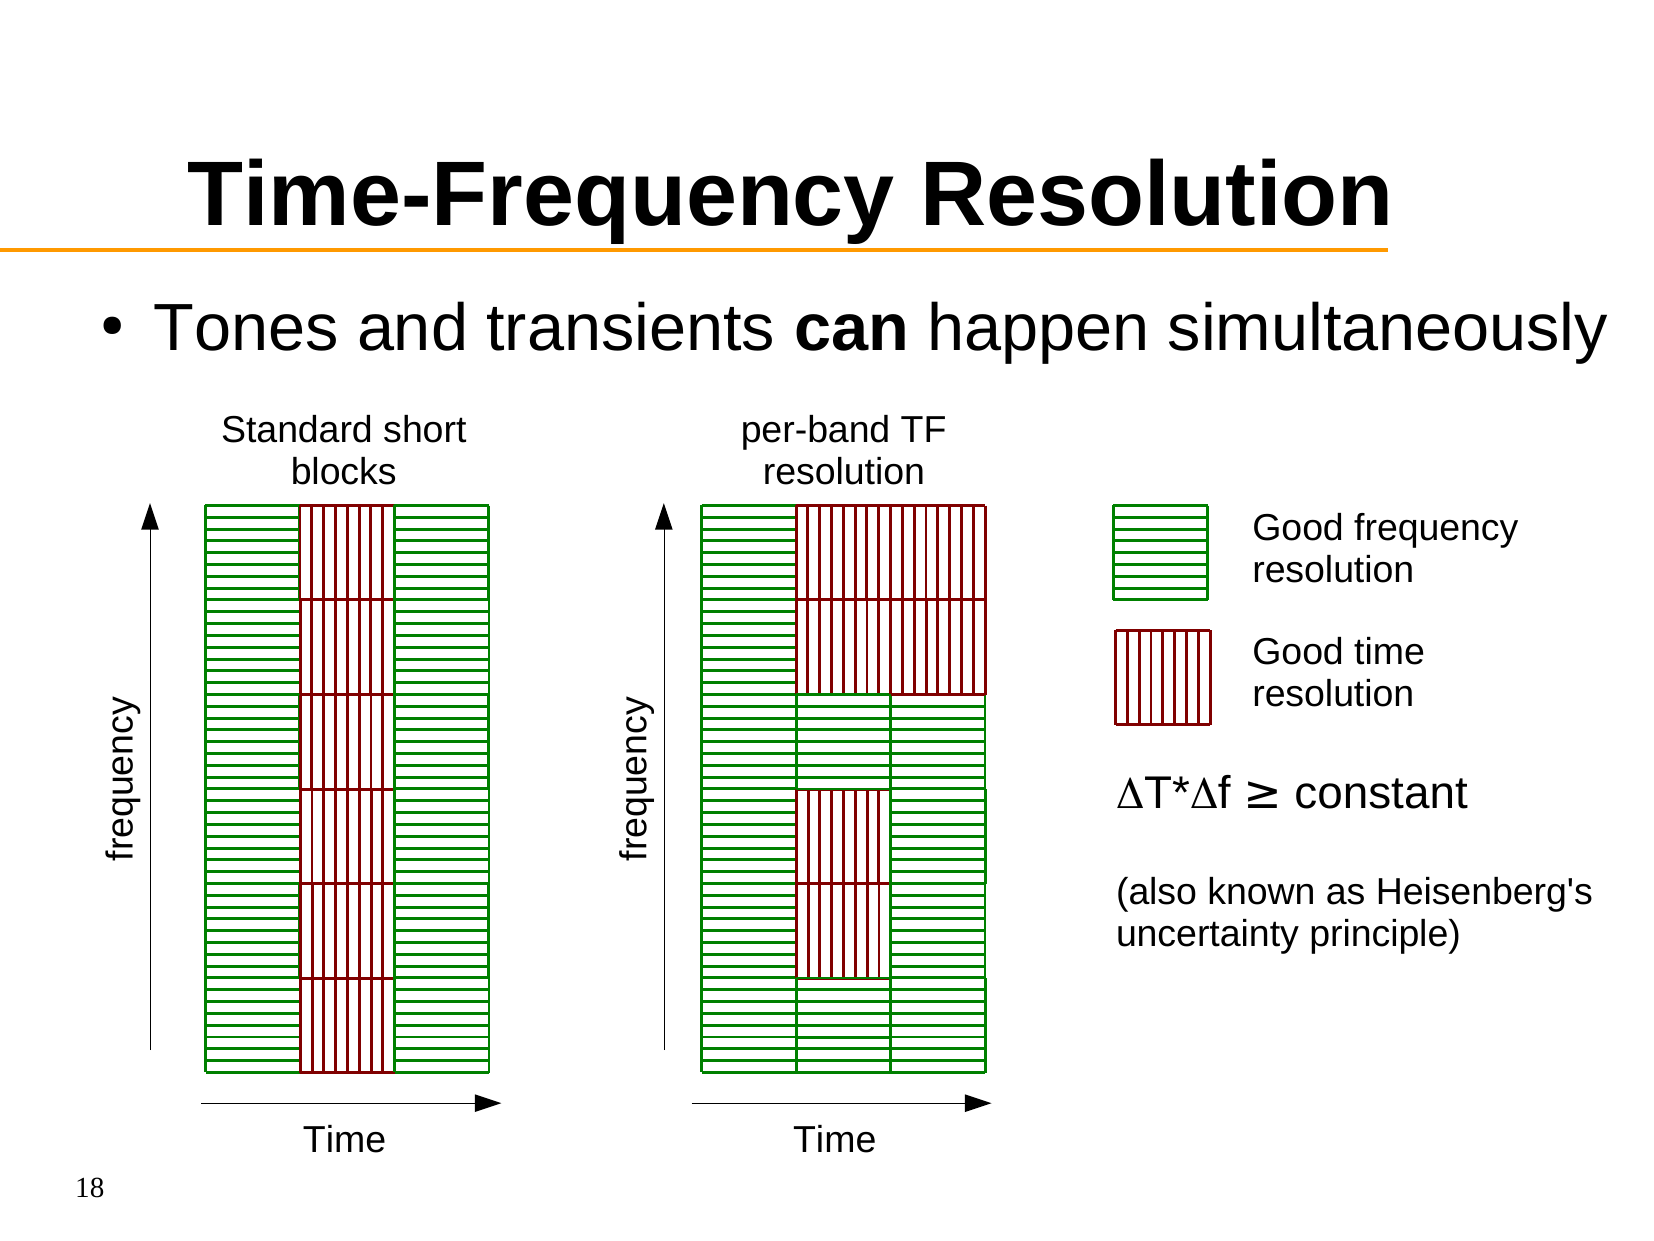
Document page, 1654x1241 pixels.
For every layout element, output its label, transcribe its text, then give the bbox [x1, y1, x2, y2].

text_box frequency [91, 682, 148, 877]
list Tones and transients can happen simultaneously [82, 290, 1651, 1109]
title Time-Frequency Resolution [187, 37, 1571, 245]
text_box frequency [604, 682, 662, 877]
text_box Time [778, 1111, 892, 1168]
text_box Standard short blocks [206, 400, 482, 500]
text_box Good frequency resolution [1237, 499, 1533, 599]
text_box DT*Df ≥ constant (also known as Heisenberg's uncertainty principle) [1101, 758, 1608, 969]
text_box Time [288, 1111, 402, 1168]
text_box per-band TF resolution [726, 400, 962, 500]
text_box Good time resolution [1237, 623, 1440, 723]
